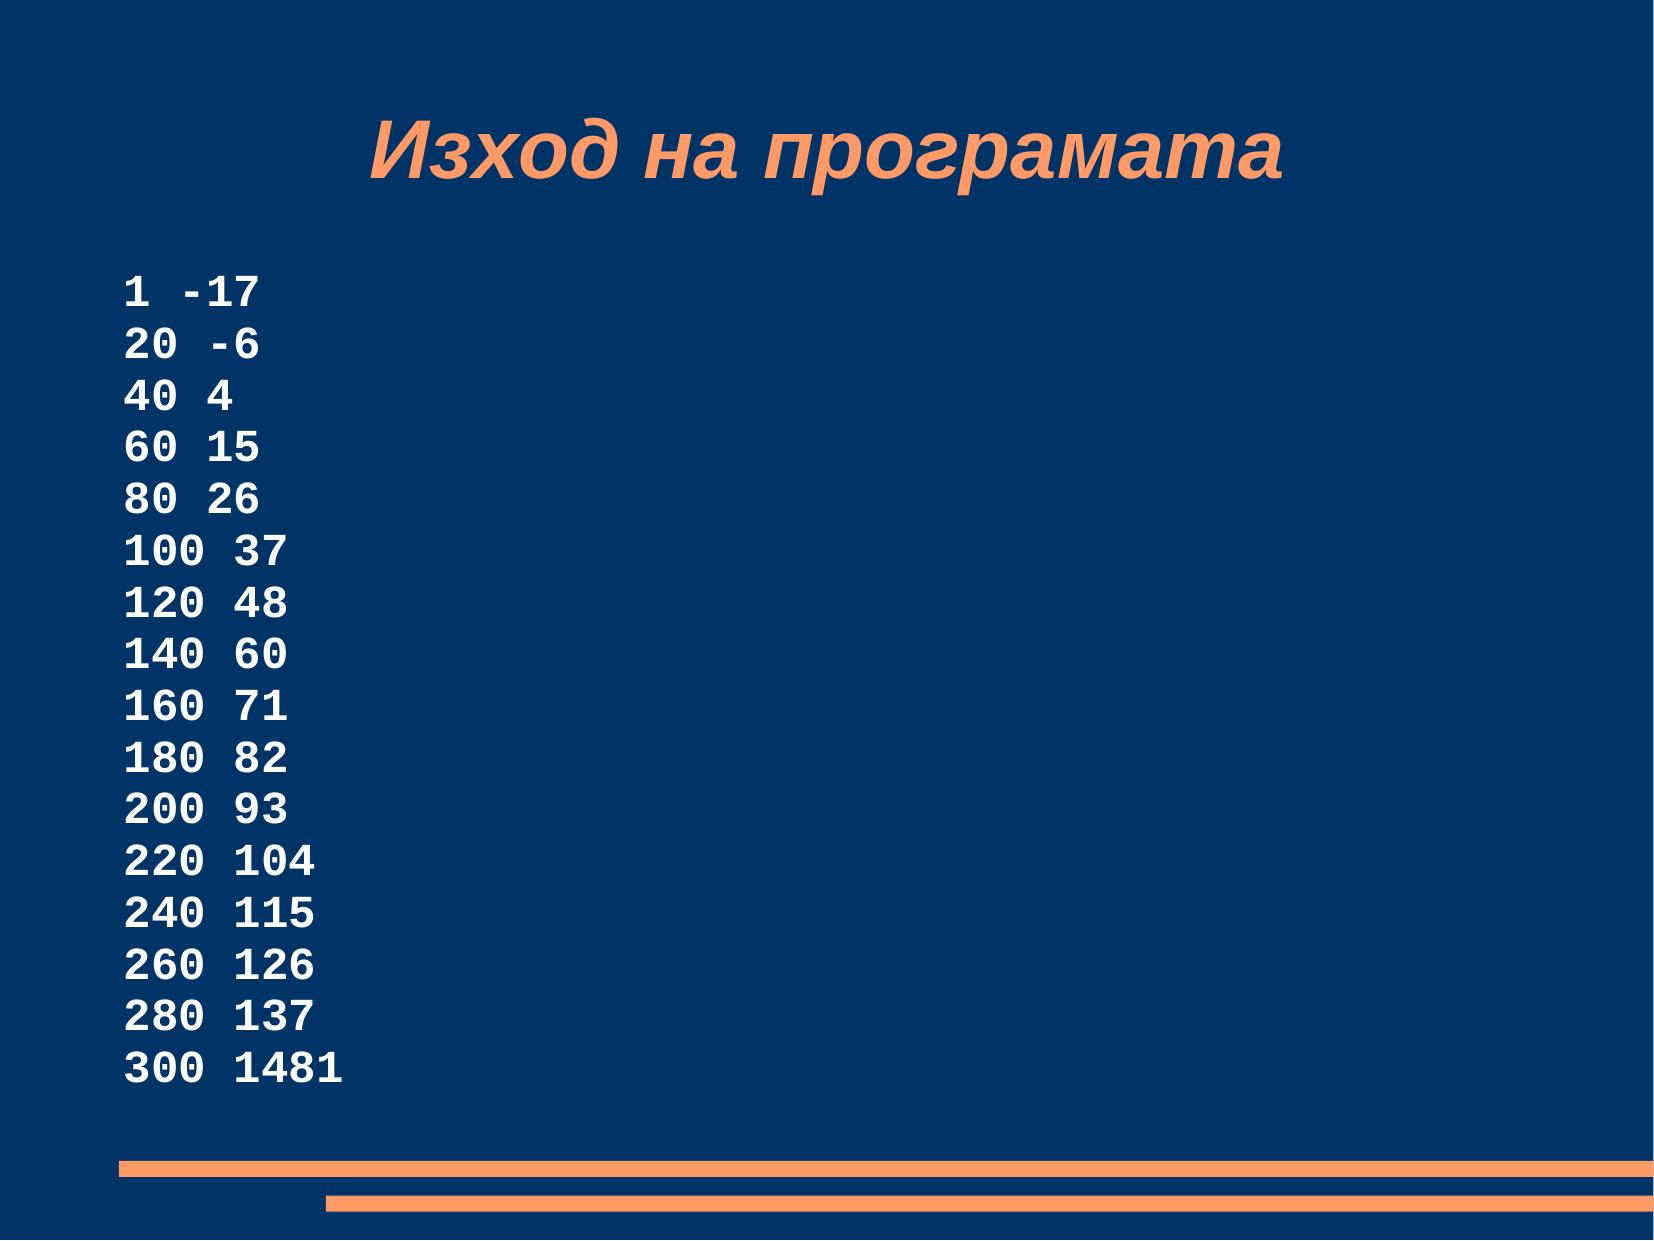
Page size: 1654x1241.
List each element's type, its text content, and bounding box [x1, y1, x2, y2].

title Изход на програмата [121, 46, 1534, 254]
subtitle 1 -17 20 -6 40 4 60 15 80 26 100 37 120 48 140 60 160 71 180 82 200 93 220 104 240 115 260 126 280 137 300 1481 [88, 268, 1004, 1097]
